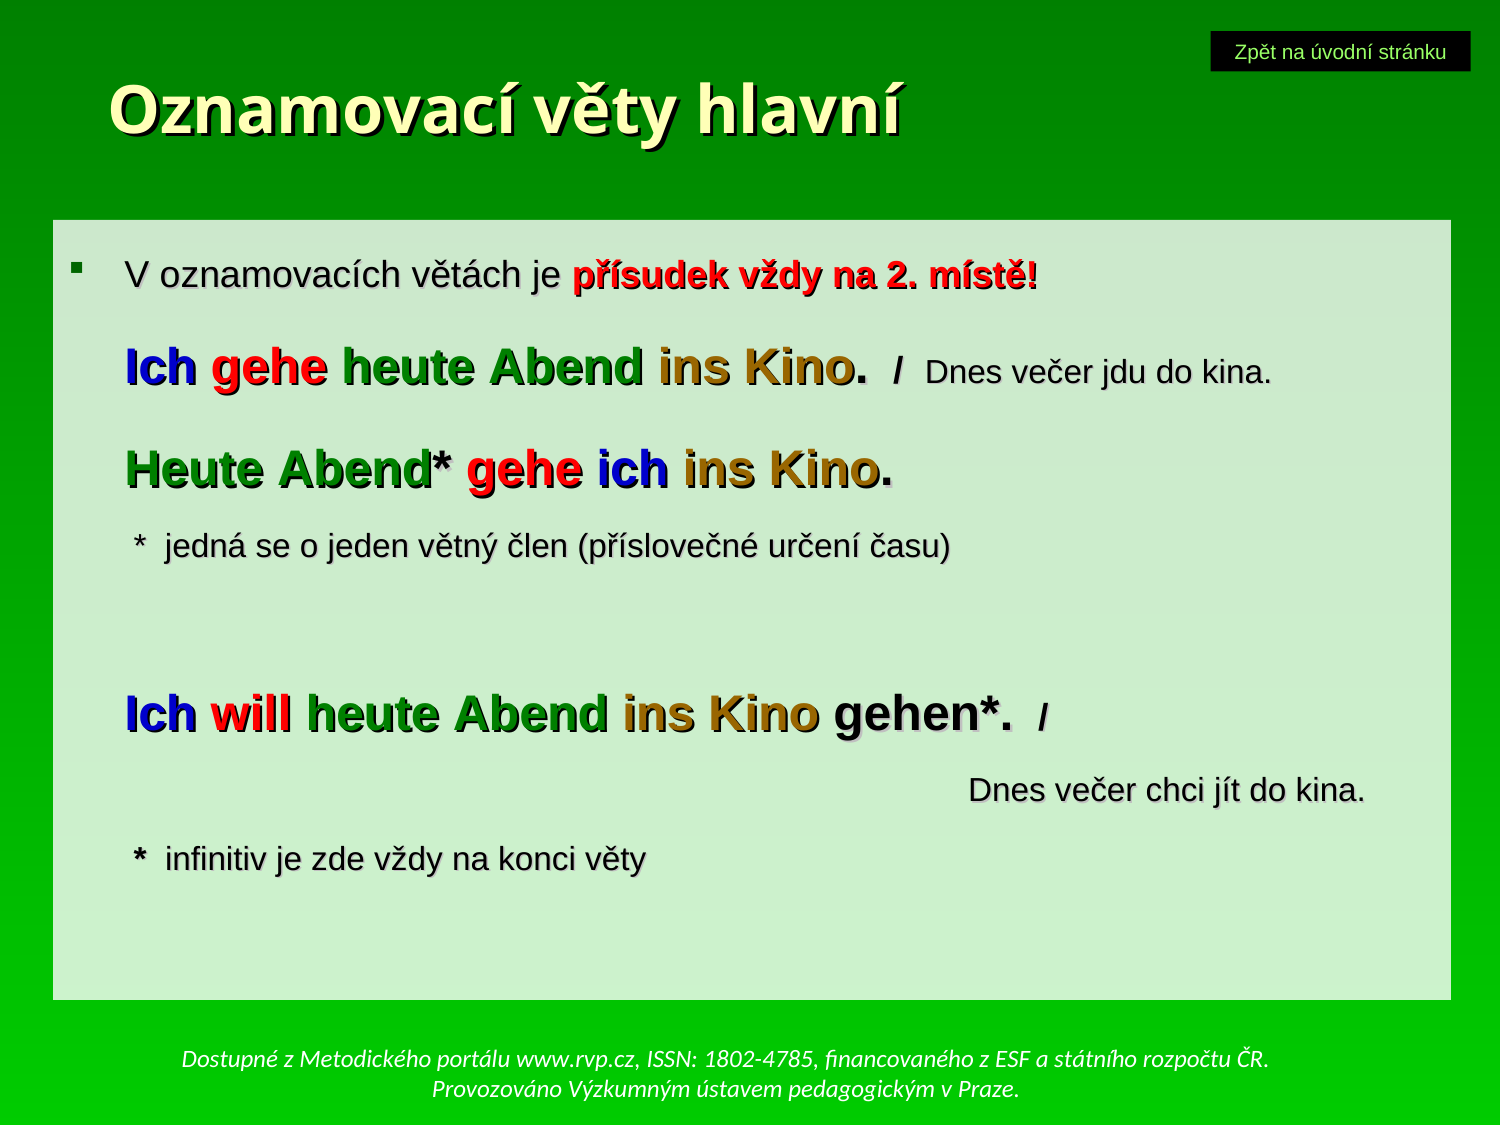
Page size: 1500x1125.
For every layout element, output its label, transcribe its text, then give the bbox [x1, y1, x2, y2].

list V oznamovacích větách je přísudek vždy na 2. místě! Ich gehe heute Abend ins Kino. / Dnes večer jdu do kina. Heute Abend* gehe ich ins Kino. * jedná se o jeden větný člen (příslovečné určení času) Ich will heute Abend ins Kino gehen*. / Dnes večer chci jít do kina. * infinitiv je zde vždy na konci věty [53, 219, 1451, 1000]
title Oznamovací věty hlavní [75, 40, 1451, 173]
text_box Zpět na úvodní stránku [1210, 31, 1471, 72]
text_box Dostupné z Metodického portálu www.rvp.cz, ISSN: 1802-4785, financovaného z ESF a státního rozpočtu ČR. Provozováno Výzkumným ústavem pedagogickým v Praze. [105, 1042, 1348, 1103]
